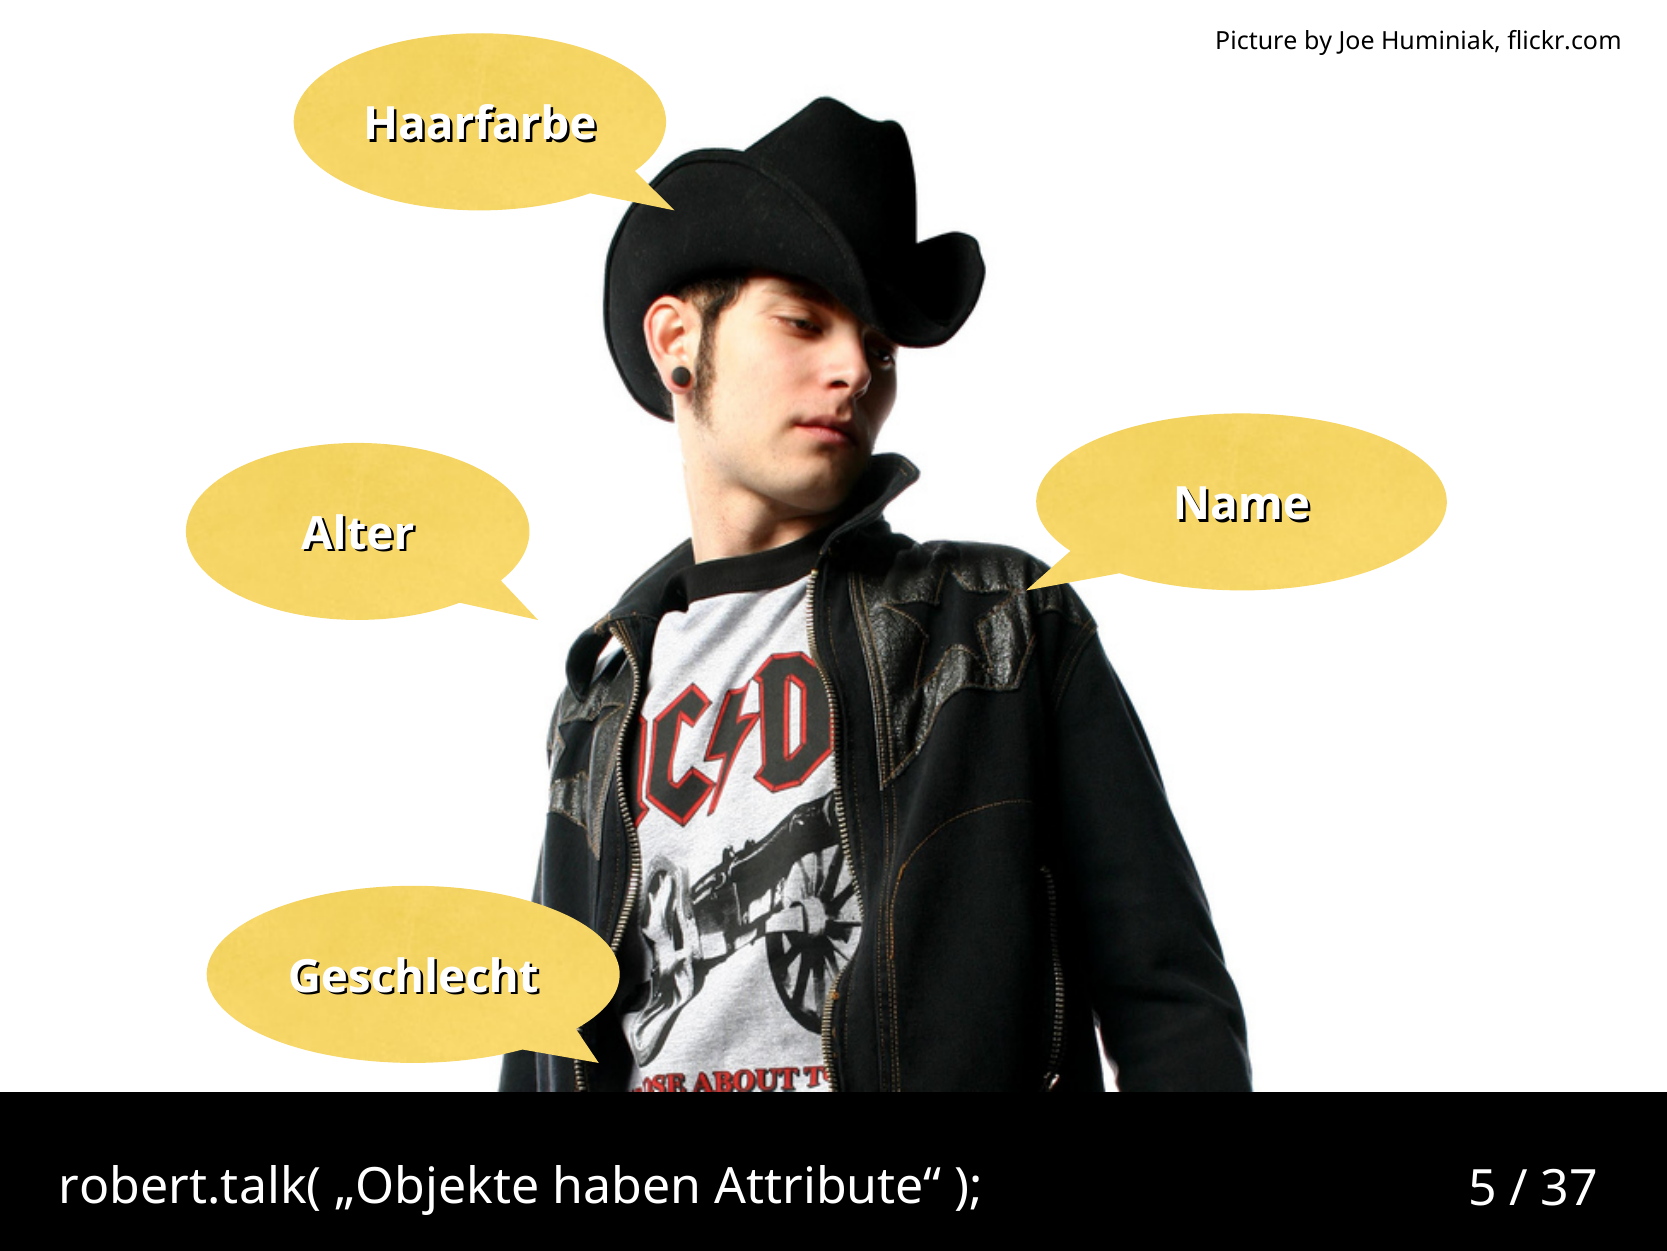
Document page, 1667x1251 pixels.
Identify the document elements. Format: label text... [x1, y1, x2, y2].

text_box Haarfarbe [293, 33, 675, 211]
text_box robert.talk( „Objekte haben Attribute“ ); [44, 1142, 1550, 1226]
text_box Picture by Joe Huminiak, flickr.com [1200, 14, 1621, 58]
text_box Name [1025, 413, 1447, 591]
text_box Alter [185, 442, 539, 621]
picture [231, 58, 1367, 1092]
text_box Geschlecht [206, 885, 620, 1063]
